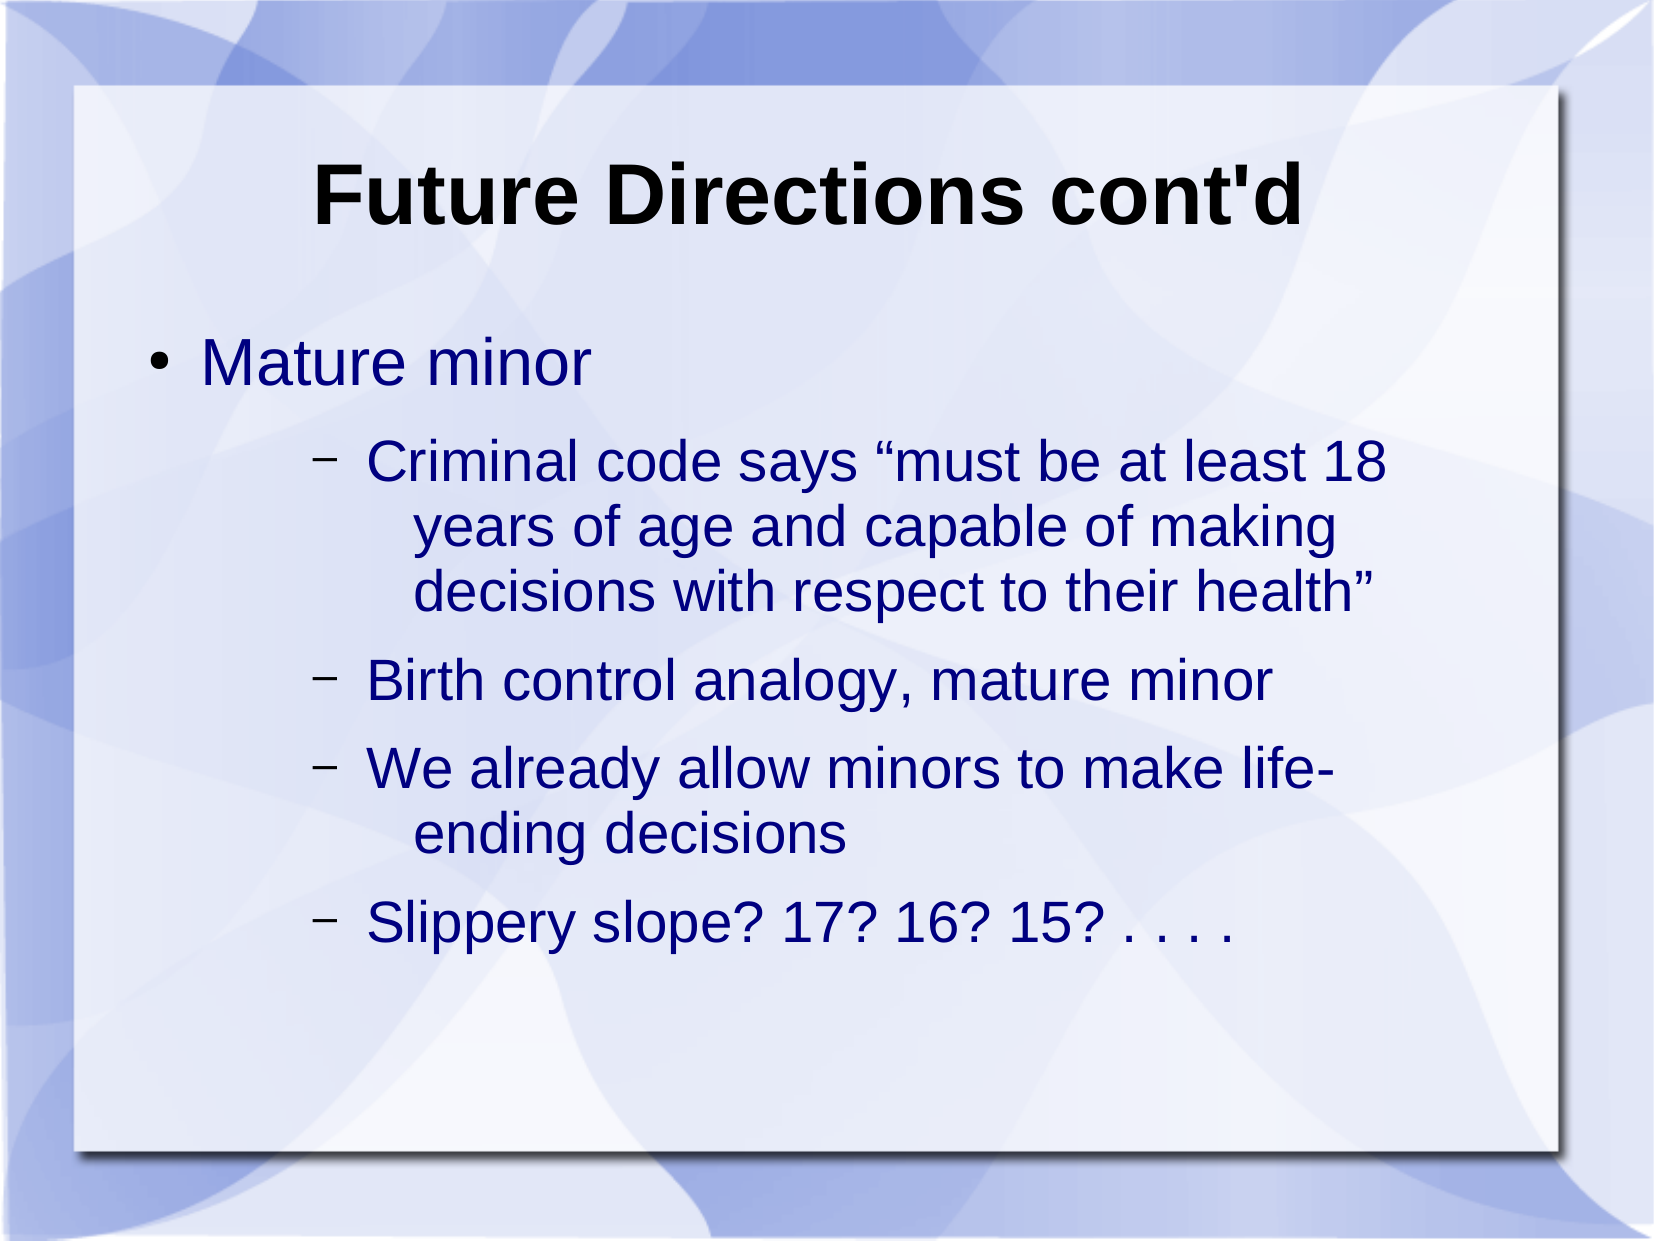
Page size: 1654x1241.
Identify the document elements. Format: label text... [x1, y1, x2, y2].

list Mature minor Criminal code says “must be at least 18 years of age and capable of making decisions with respect to their health” Birth control analogy, mature minor We already allow minors to make life-ending decisions Slippery slope? 17? 16? 15? . . . . [129, 324, 1489, 975]
picture [0, 0, 1654, 1241]
title Future Directions cont'd [82, 90, 1536, 298]
